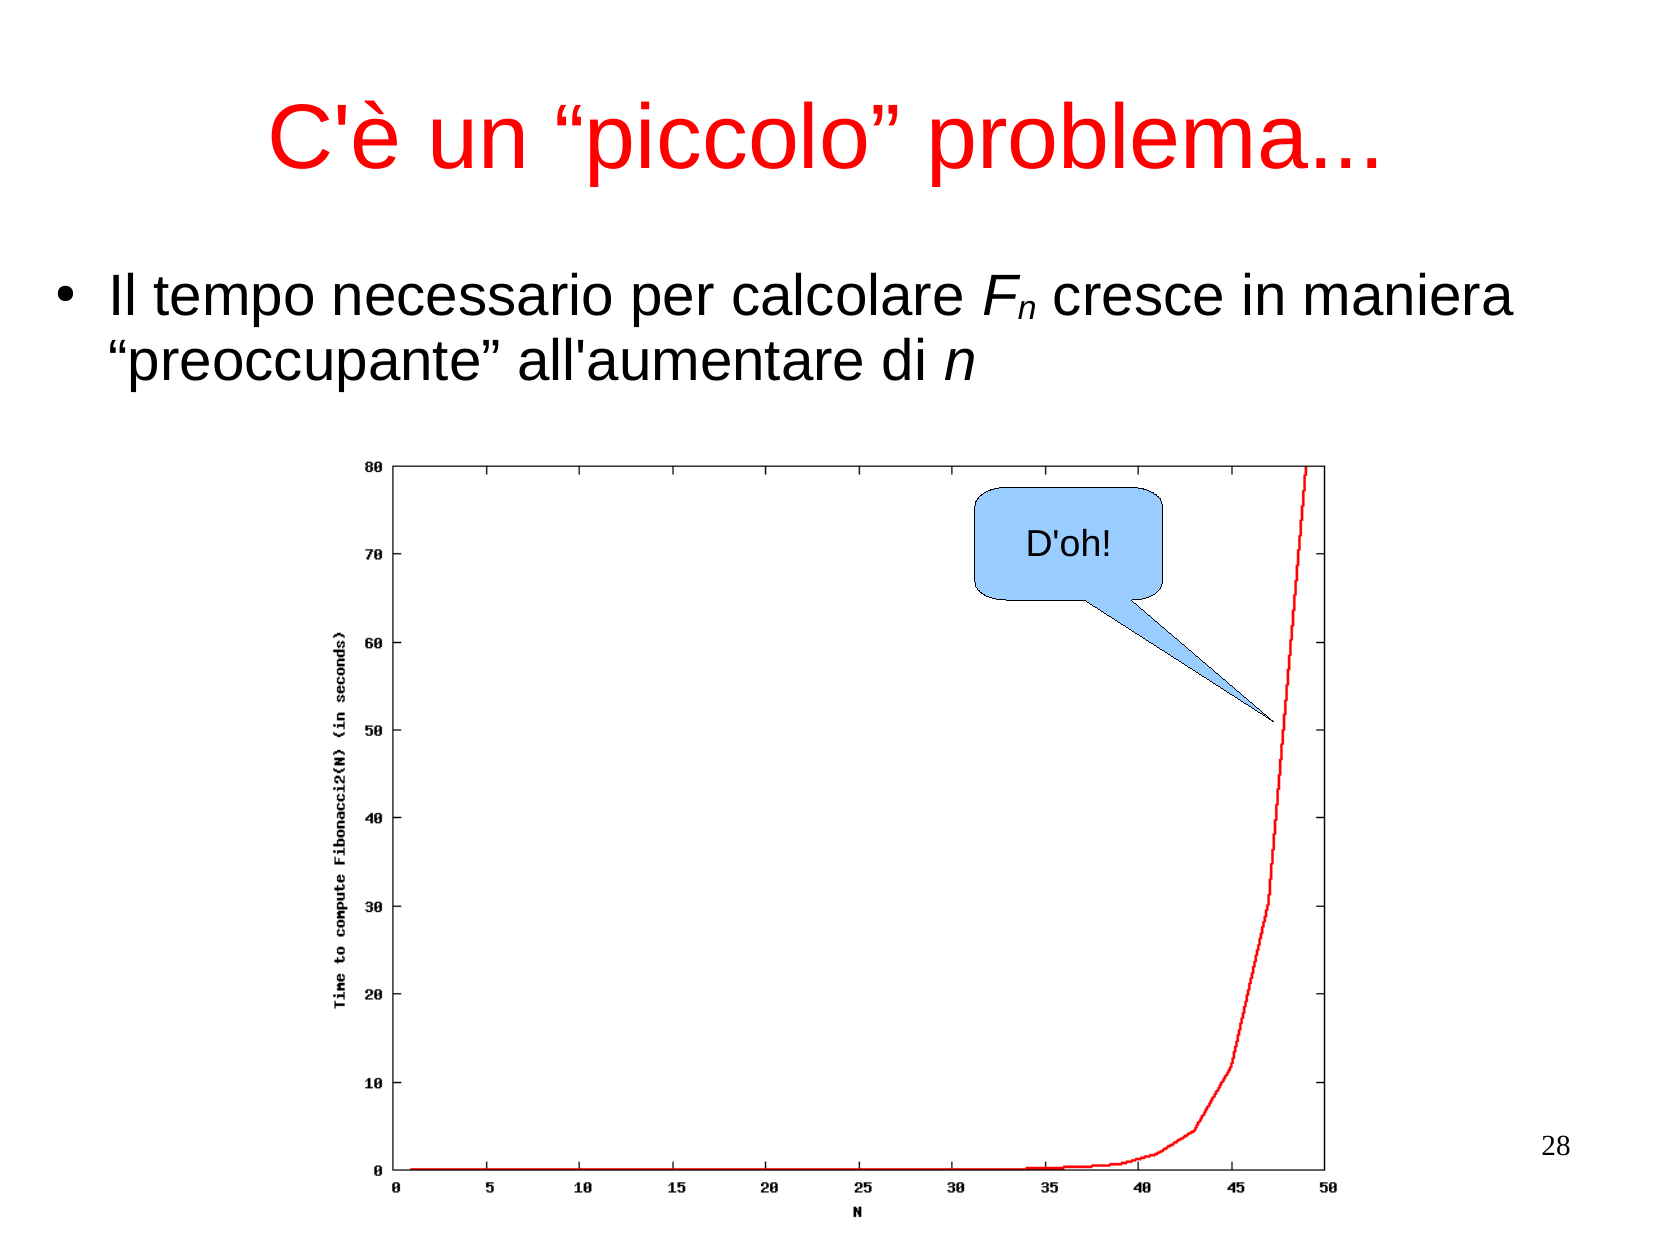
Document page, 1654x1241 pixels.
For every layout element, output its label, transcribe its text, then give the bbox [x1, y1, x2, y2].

picture [323, 449, 1351, 1221]
list Il tempo necessario per calcolare Fn cresce in maniera “preoccupante” all'aumentare di n [37, 262, 1613, 1109]
text_box D'oh! [974, 487, 1274, 722]
title C'è un “piccolo” problema... [82, 49, 1571, 226]
